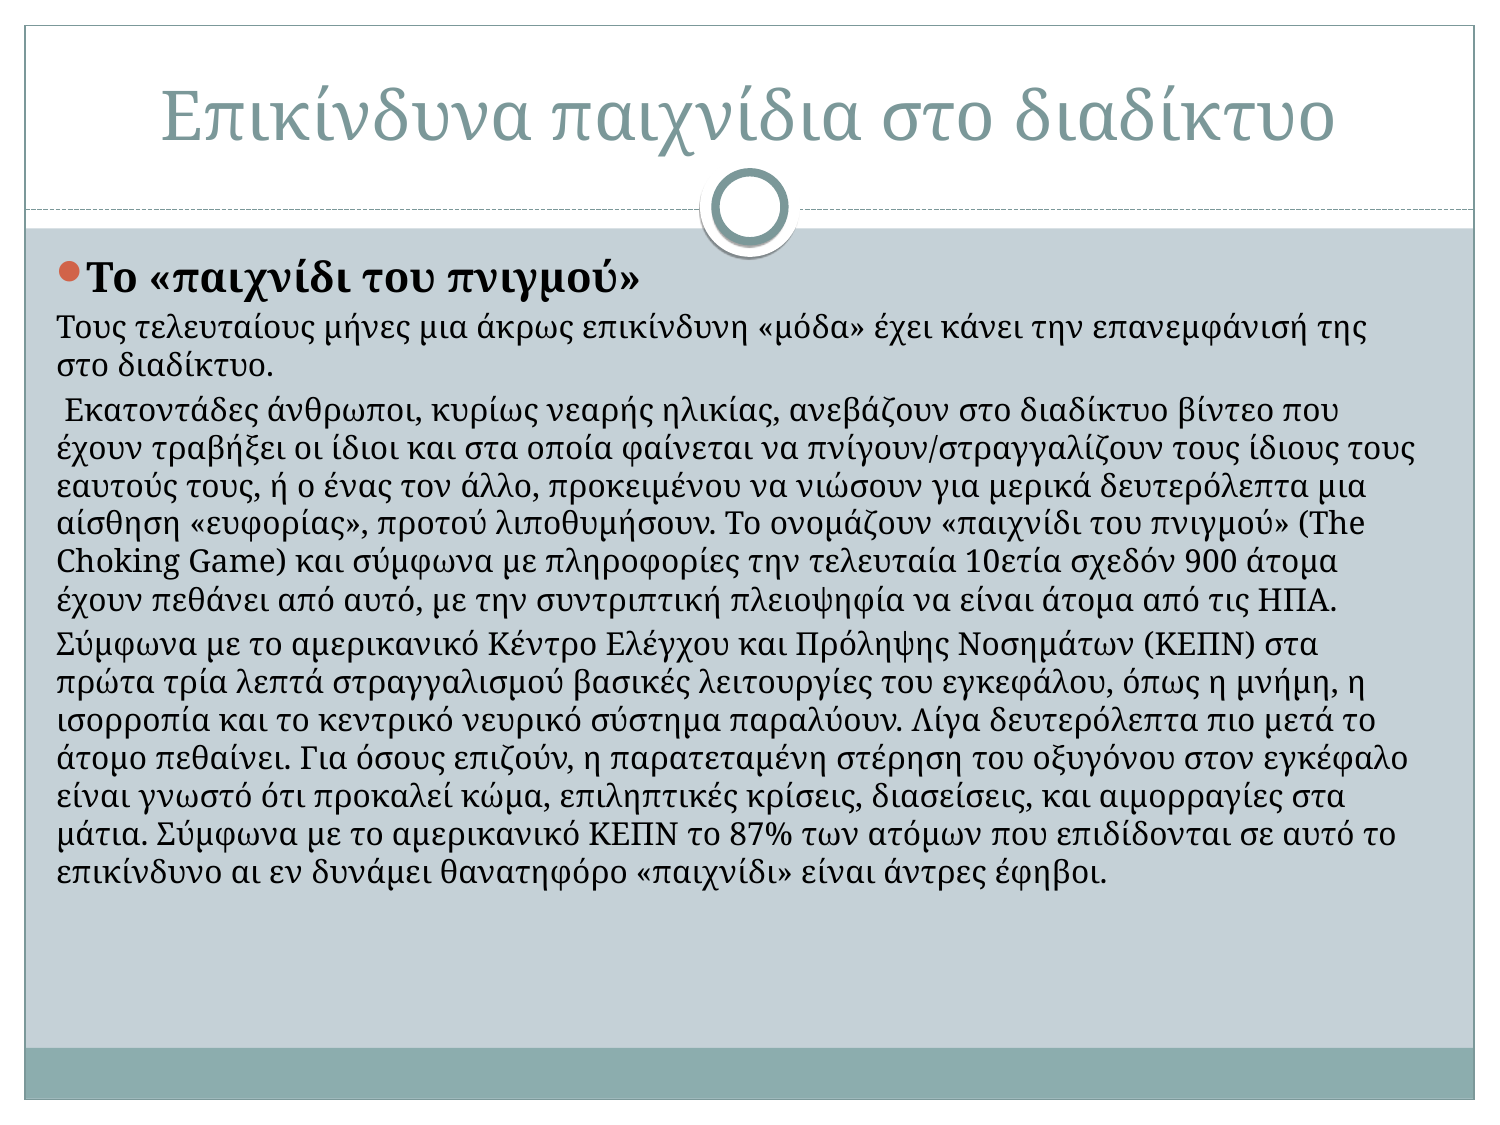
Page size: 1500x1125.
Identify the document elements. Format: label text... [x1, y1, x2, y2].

list Το «παιχνίδι του πνιγμού» Τους τελευταίους μήνες μια άκρως επικίνδυνη «μόδα» έχει κάνει την επανεμφάνισή της στο διαδίκτυο. Εκατοντάδες άνθρωποι, κυρίως νεαρής ηλικίας, ανεβάζουν στο διαδίκτυο βίντεο που έχουν τραβήξει οι ίδιοι και στα οποία φαίνεται να πνίγουν/στραγγαλίζουν τους ίδιους τους εαυτούς τους, ή ο ένας τον άλλο, προκειμένου να νιώσουν για μερικά δευτερόλεπτα μια αίσθηση «ευφορίας», προτού λιποθυμήσουν. Το ονομάζουν «παιχνίδι του πνιγμού» (The Choking Game) και σύμφωνα με πληροφορίες την τελευταία 10ετία σχεδόν 900 άτομα έχουν πεθάνει από αυτό, με την συντριπτική πλειοψηφία να είναι άτομα από τις ΗΠΑ. Σύμφωνα με το αμερικανικό Κέντρο Ελέγχου και Πρόληψης Νοσημάτων (ΚΕΠΝ) στα πρώτα τρία λεπτά στραγγαλισμού βασικές λειτουργίες του εγκεφάλου, όπως η μνήμη, η ισορροπία και το κεντρικό νευρικό σύστημα παραλύουν. Λίγα δευτερόλεπτα πιο μετά το άτομο πεθαίνει. Για όσους επιζούν, η παρατεταμένη στέρηση του οξυγόνου στον εγκέφαλο είναι γνωστό ότι προκαλεί κώμα, επιληπτικές κρίσεις, διασείσεις, και αιμορραγίες στα μάτια. Σύμφωνα με το αμερικανικό ΚΕΠΝ το 87% των ατόμων που επιδίδονται σε αυτό το επικίνδυνο αι εν δυνάμει θανατηφόρο «παιχνίδι» είναι άντρες έφηβοι. [41, 243, 1437, 994]
title Επικίνδυνα παιχνίδια στο διαδίκτυο [49, 37, 1450, 162]
